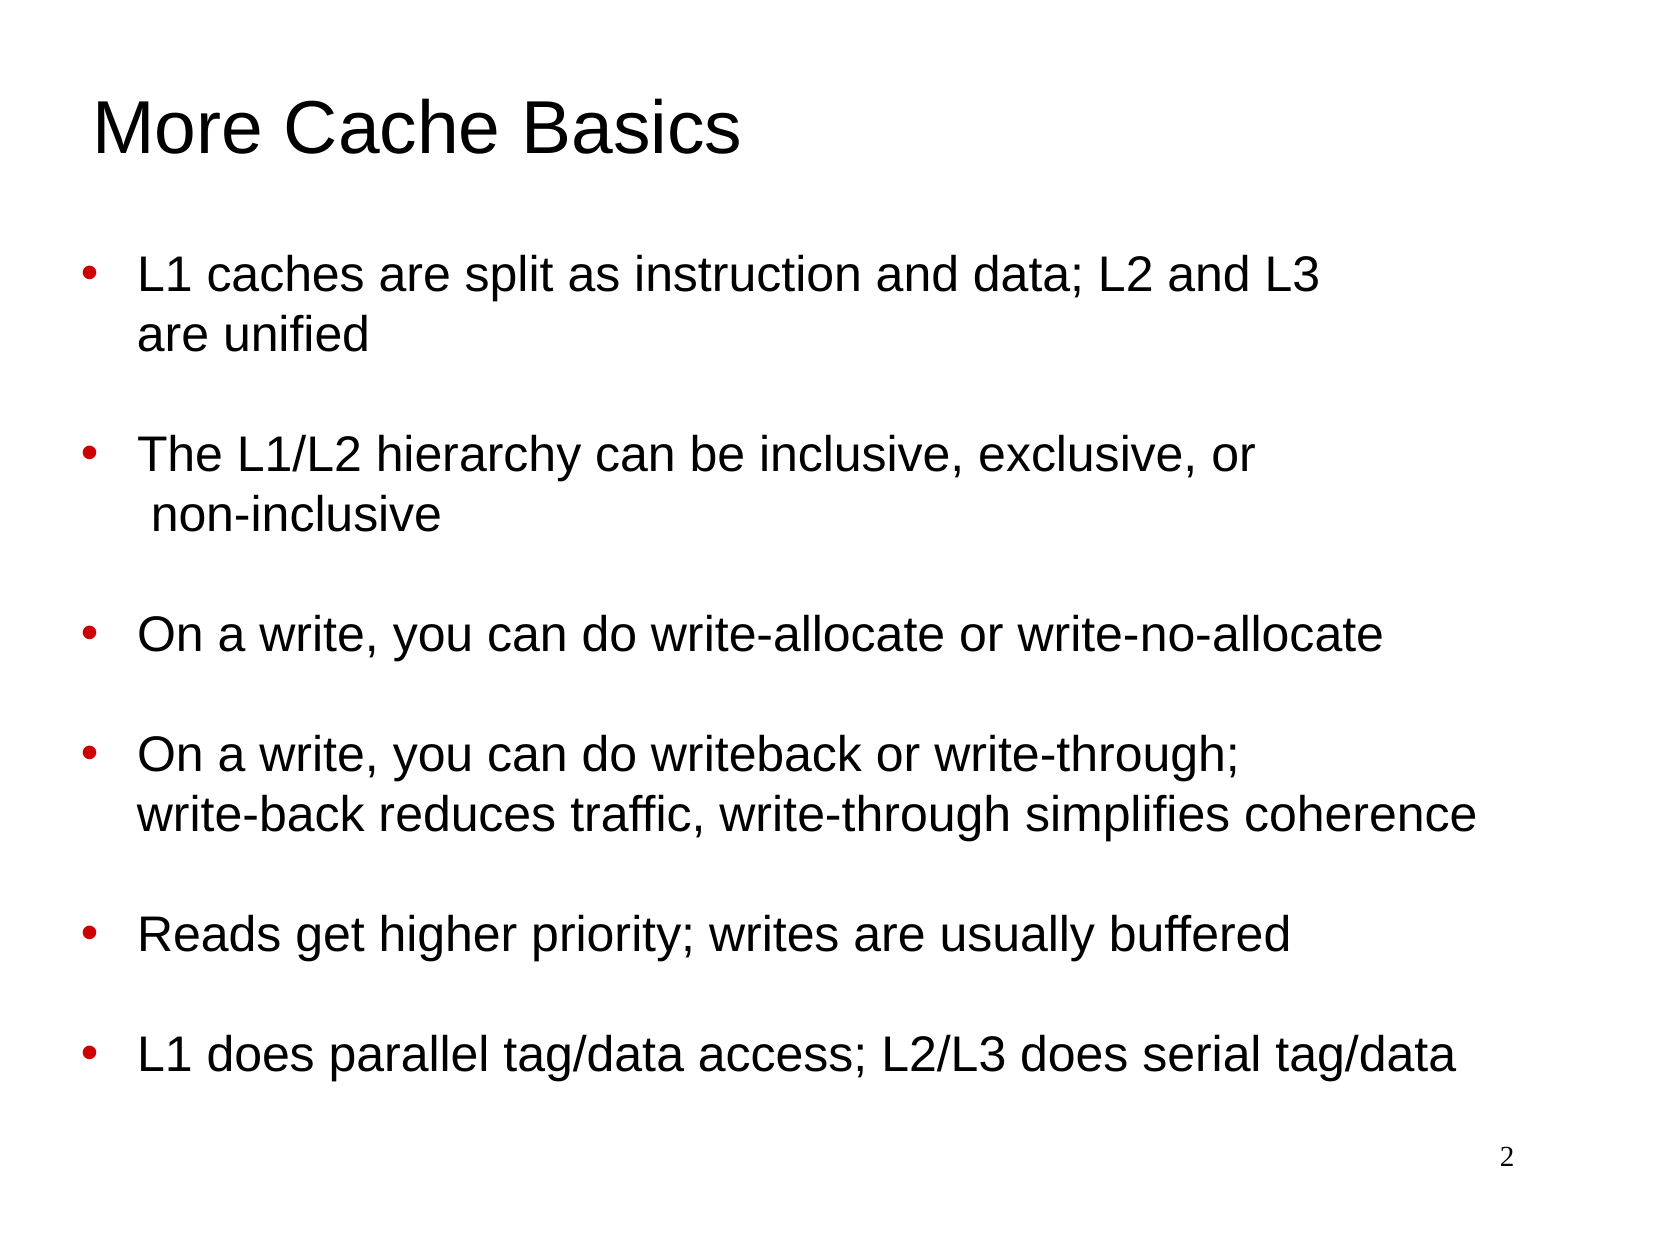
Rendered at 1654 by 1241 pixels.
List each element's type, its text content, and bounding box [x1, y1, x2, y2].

text_box More Cache Basics [77, 71, 758, 177]
text_box L1 caches are split as instruction and data; L2 and L3 are unified The L1/L2 hierarchy can be inclusive, exclusive, or non-inclusive On a write, you can do write-allocate or write-no-allocate On a write, you can do writeback or write-through; write-back reduces traffic, write-through simplifies coherence Reads get higher priority; writes are usually buffered L1 does parallel tag/data access; L2/L3 does serial tag/data [66, 234, 1606, 1090]
text_box <number> [1184, 1129, 1530, 1213]
